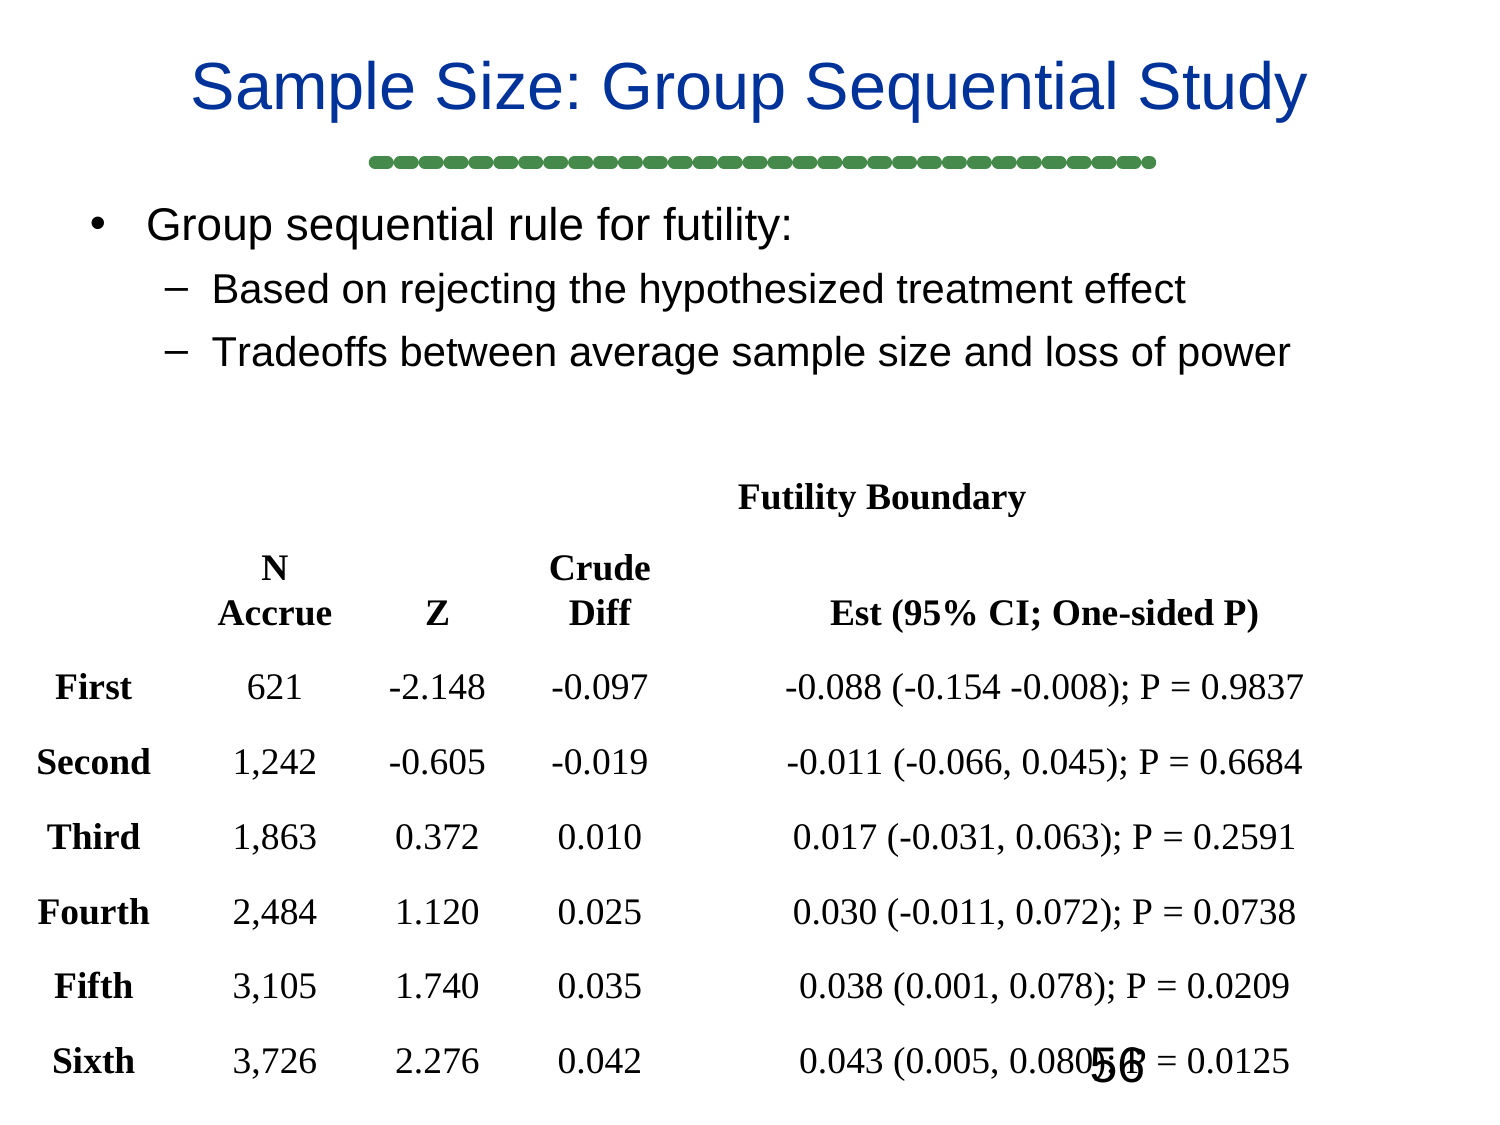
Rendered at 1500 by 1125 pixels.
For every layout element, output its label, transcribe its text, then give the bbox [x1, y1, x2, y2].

table_cell 0.025 [513, 865, 687, 939]
table_cell -2.148 [363, 641, 512, 715]
table_cell 3,105 [188, 939, 362, 1014]
table_cell 2,484 [188, 865, 362, 939]
table_cell -0.019 [513, 715, 687, 790]
table_cell Third [1, 790, 187, 865]
table_cell 0.017 (-0.031, 0.063); P = 0.2591 [688, 790, 1402, 865]
table_cell Z [363, 526, 512, 640]
table_cell 3,726 [188, 1014, 362, 1088]
table_cell -0.097 [513, 641, 687, 715]
table_cell 1.740 [363, 939, 512, 1014]
table_cell 0.038 (0.001, 0.078); P = 0.0209 [688, 939, 1402, 1014]
table_cell 2.276 [363, 1014, 512, 1088]
table_cell Fourth [1, 865, 187, 939]
table_cell 0.042 [513, 1014, 687, 1088]
table_cell Fifth [1, 939, 187, 1014]
table_header Futility Boundary [363, 438, 1402, 525]
table_cell Second [1, 715, 187, 790]
table_cell 1.120 [363, 865, 512, 939]
table_cell 0.372 [363, 790, 512, 865]
list Group sequential rule for futility: Based on rejecting the hypothesized treatment effect Tradeoffs between average sample size and loss of power [75, 187, 1426, 1050]
table_cell 1,863 [188, 790, 362, 865]
table_header [1, 438, 187, 640]
table_header [188, 438, 362, 525]
table_cell -0.011 (-0.066, 0.045); P = 0.6684 [688, 715, 1402, 790]
table_cell 0.035 [513, 939, 687, 1014]
table_cell 0.043 (0.005, 0.080); P = 0.0125 [688, 1014, 1402, 1088]
table_cell Crude Diff [513, 526, 687, 640]
table_cell -0.088 (-0.154 -0.008); P = 0.9837 [688, 641, 1402, 715]
table_cell 621 [188, 641, 362, 715]
table_cell 0.010 [513, 790, 687, 865]
table_cell 1,242 [188, 715, 362, 790]
table_cell N Accrue [188, 525, 362, 640]
table_cell Est (95% CI; One-sided P) [688, 526, 1402, 640]
table_cell Sixth [1, 1014, 187, 1088]
title Sample Size: Group Sequential Study [37, 24, 1463, 141]
table_cell First [1, 641, 187, 715]
table_cell 0.030 (-0.011, 0.072); P = 0.0738 [688, 865, 1402, 939]
table_cell -0.605 [363, 715, 512, 790]
